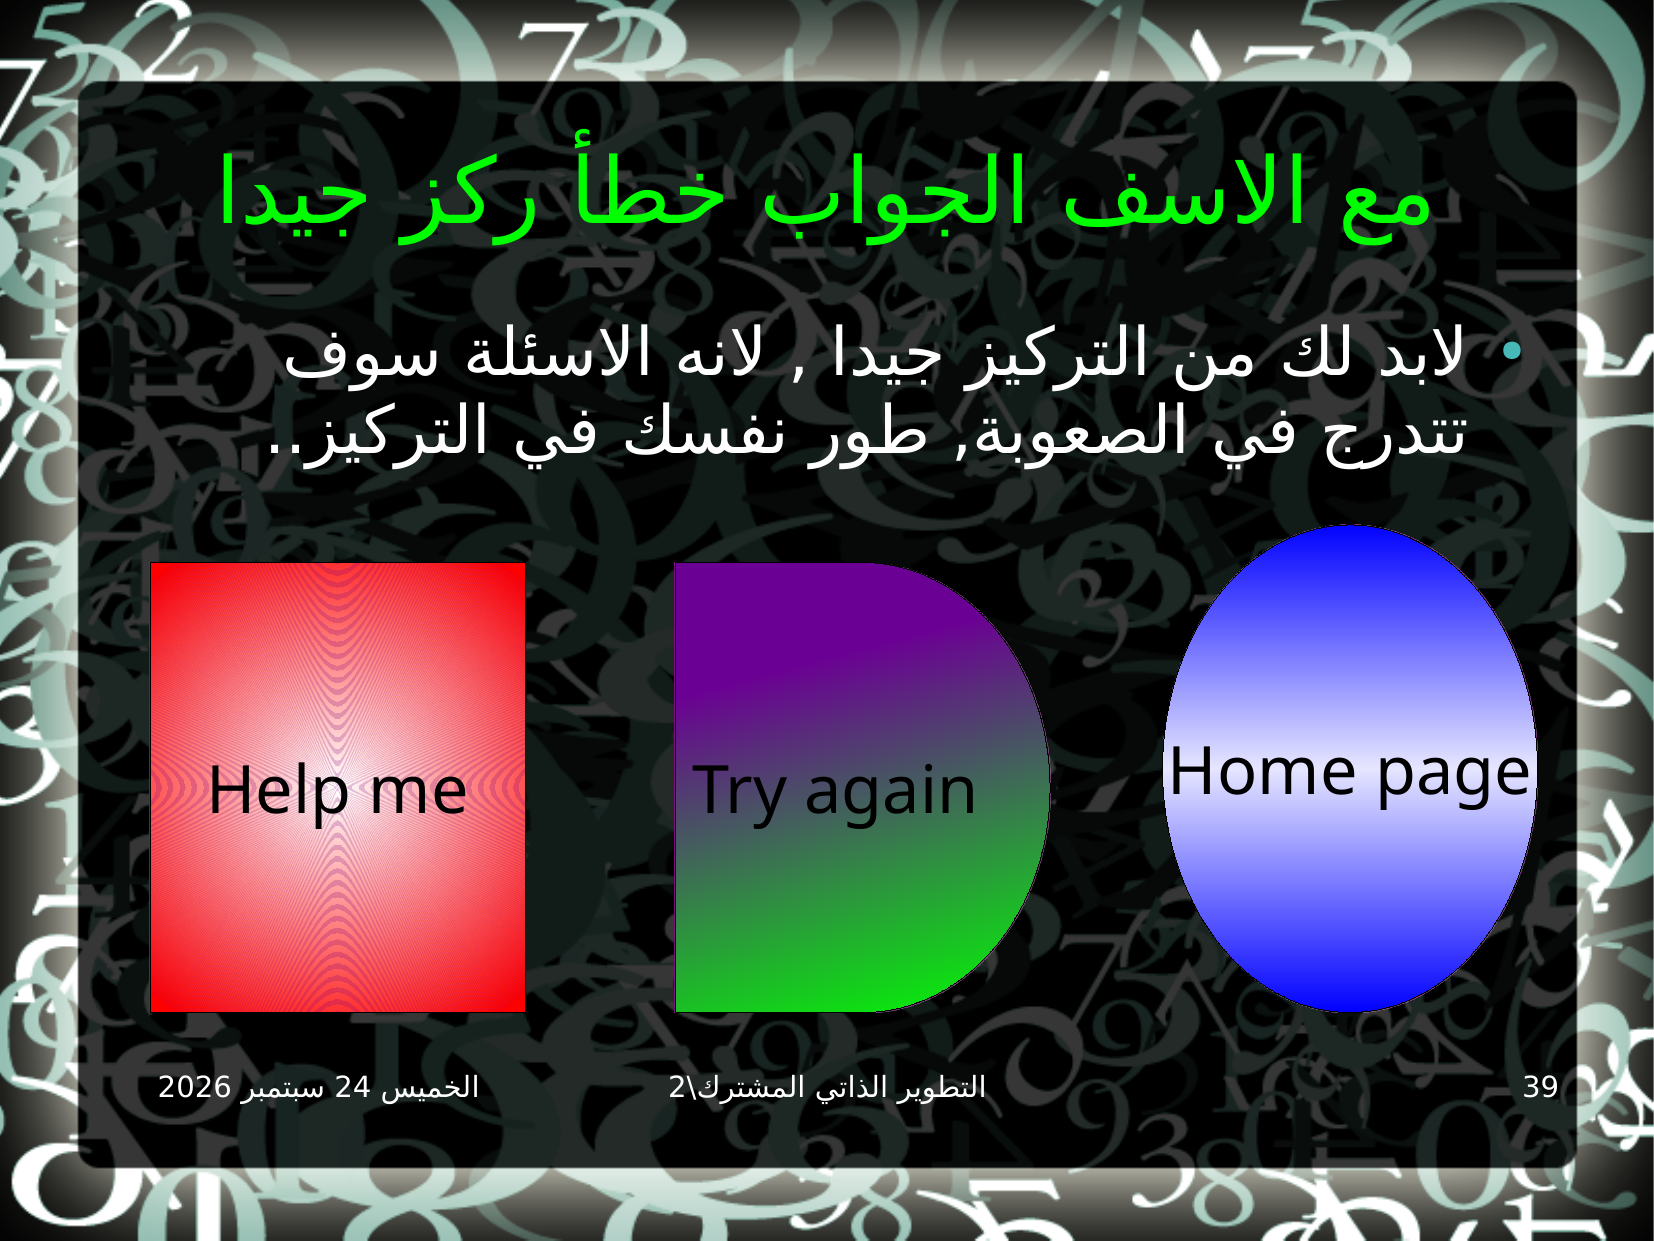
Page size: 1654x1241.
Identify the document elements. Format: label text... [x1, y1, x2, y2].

text_box Try again [675, 562, 1051, 1013]
list لابد لك من التركيز جيدا , لانه الاسئلة سوف تتدرج في الصعوبة, طور نفسك في التركيز.. [118, 313, 1542, 1028]
text_box Help me [150, 562, 526, 1013]
picture [0, 0, 1654, 1241]
text_box Home page [1162, 524, 1538, 1013]
title مع الاسف الجواب خطأ ركز جيدا [82, 88, 1571, 296]
